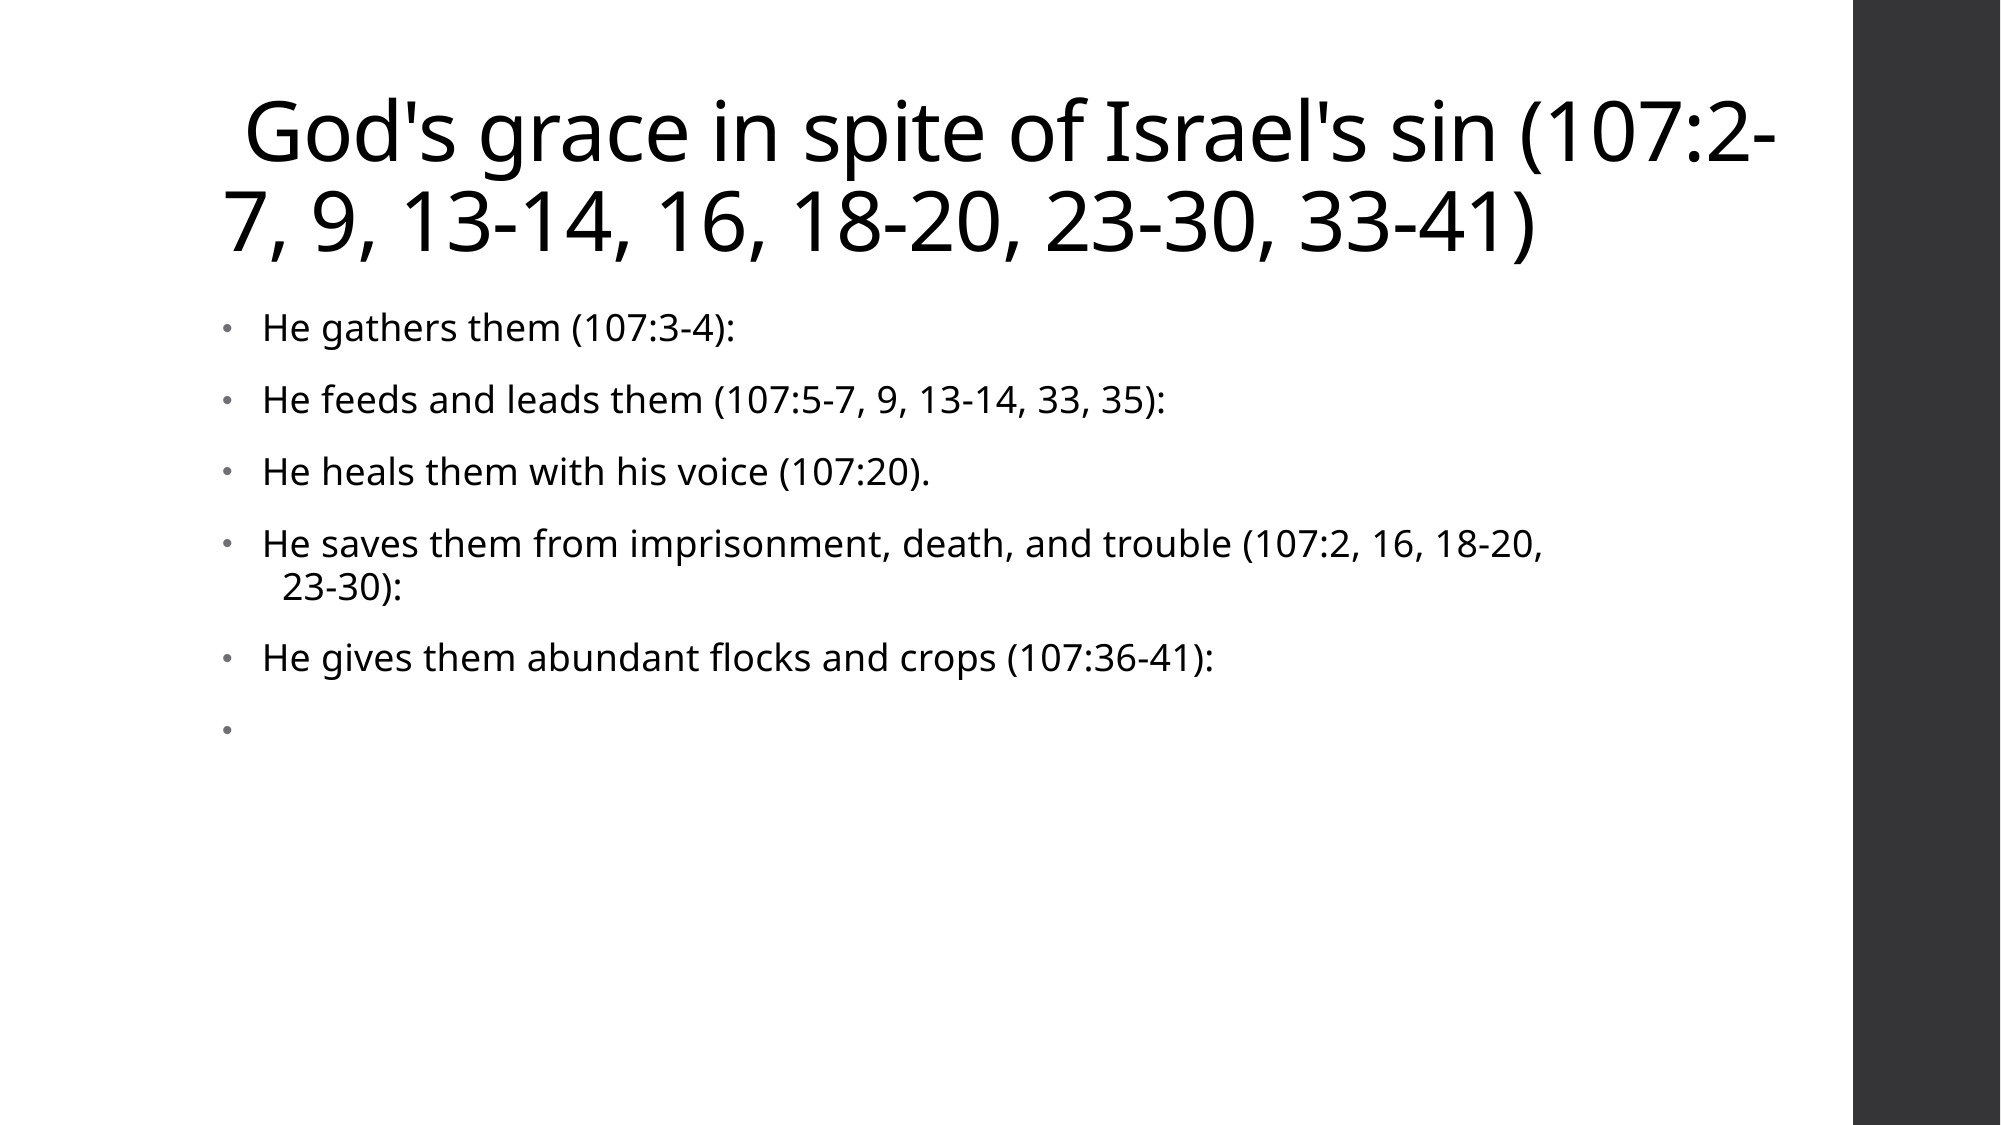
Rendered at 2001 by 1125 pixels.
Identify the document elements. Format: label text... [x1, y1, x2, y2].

list He gathers them (107:3-4): He feeds and leads them (107:5-7, 9, 13-14, 33, 35): He heals them with his voice (107:20). He saves them from imprisonment, death, and trouble (107:2, 16, 18-20, 23-30): He gives them abundant flocks and crops (107:36-41): [206, 299, 1617, 1014]
title God's grace in spite of Israel's sin (107:2-7, 9, 13-14, 16, 18-20, 23-30, 33-41) [206, 60, 1797, 278]
